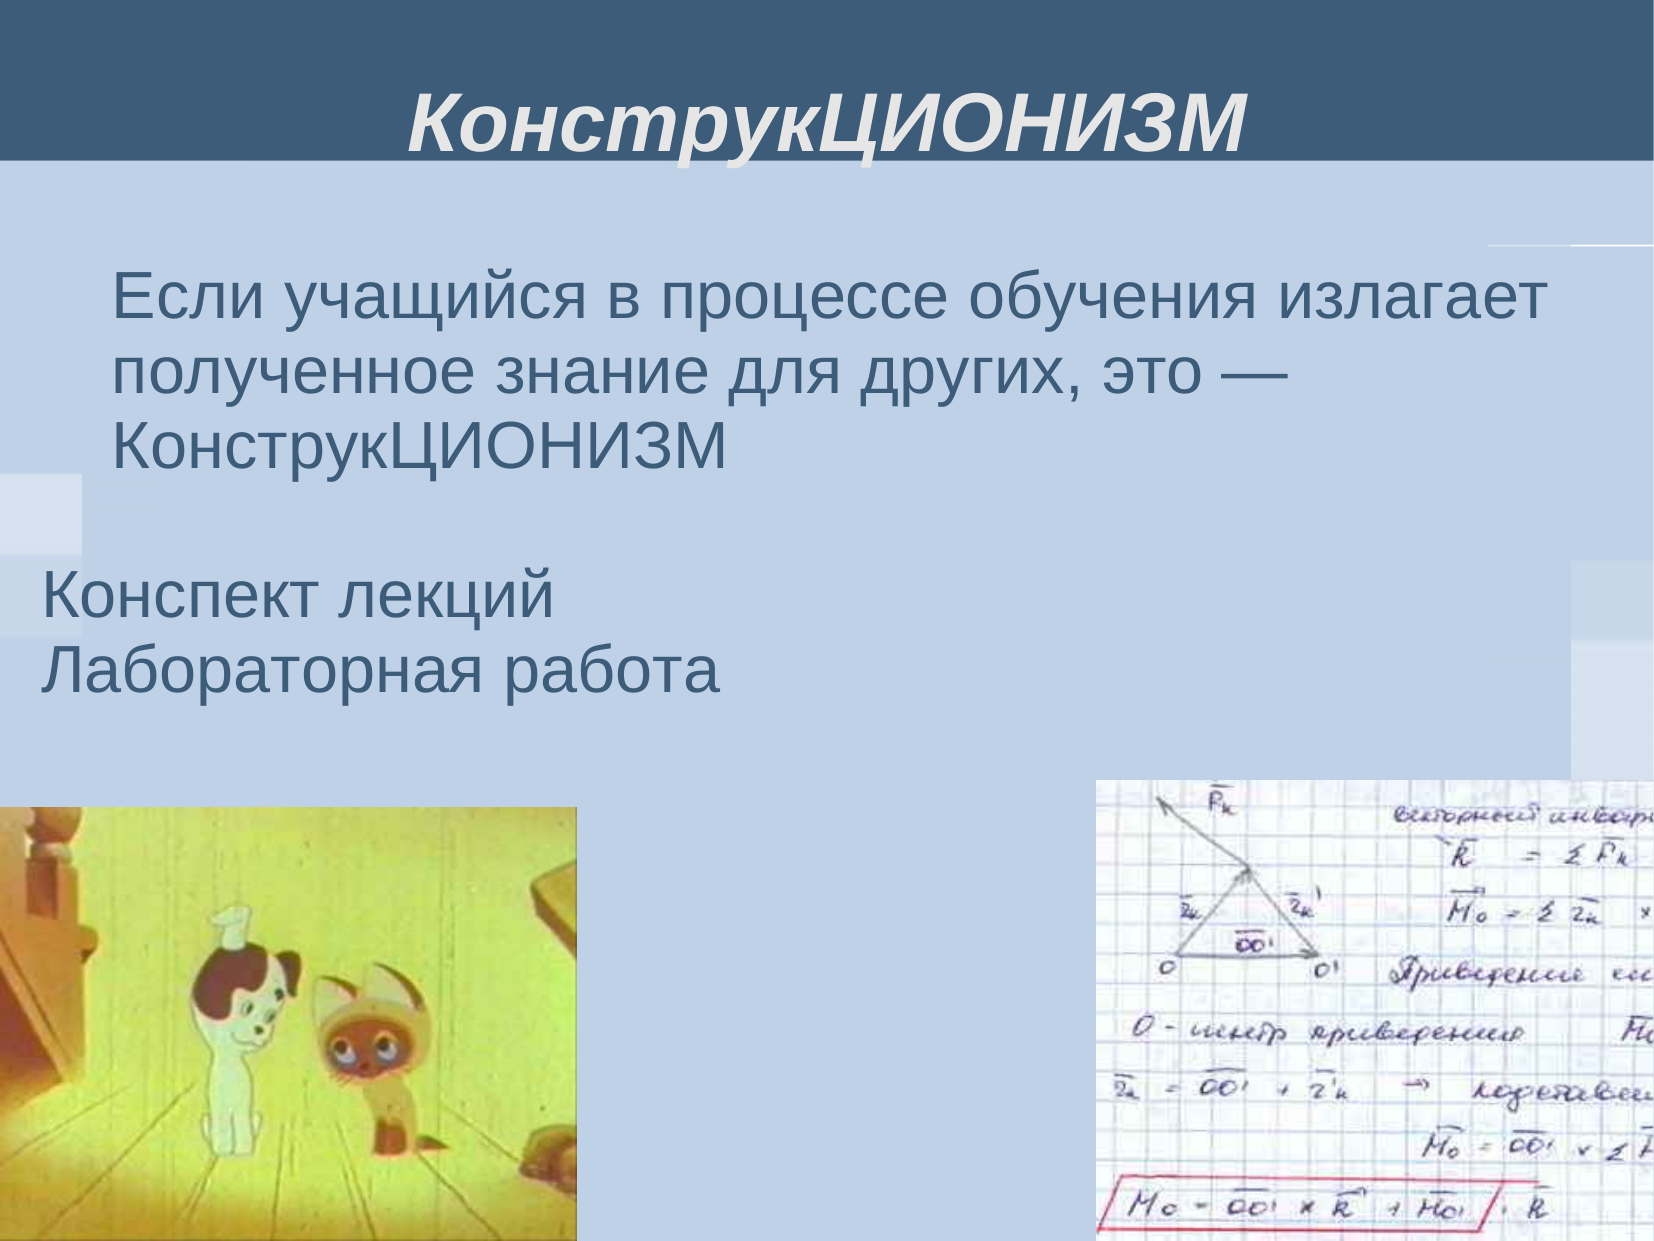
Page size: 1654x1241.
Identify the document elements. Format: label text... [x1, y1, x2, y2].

list Если учащийся в процессе обучения излагает полученное знание для других, это — КонструкЦИОНИЗМ Конспект лекций Лабораторная работа [29, 258, 1570, 1040]
title КонструкЦИОНИЗМ [121, 19, 1534, 227]
picture [0, 0, 1654, 1241]
